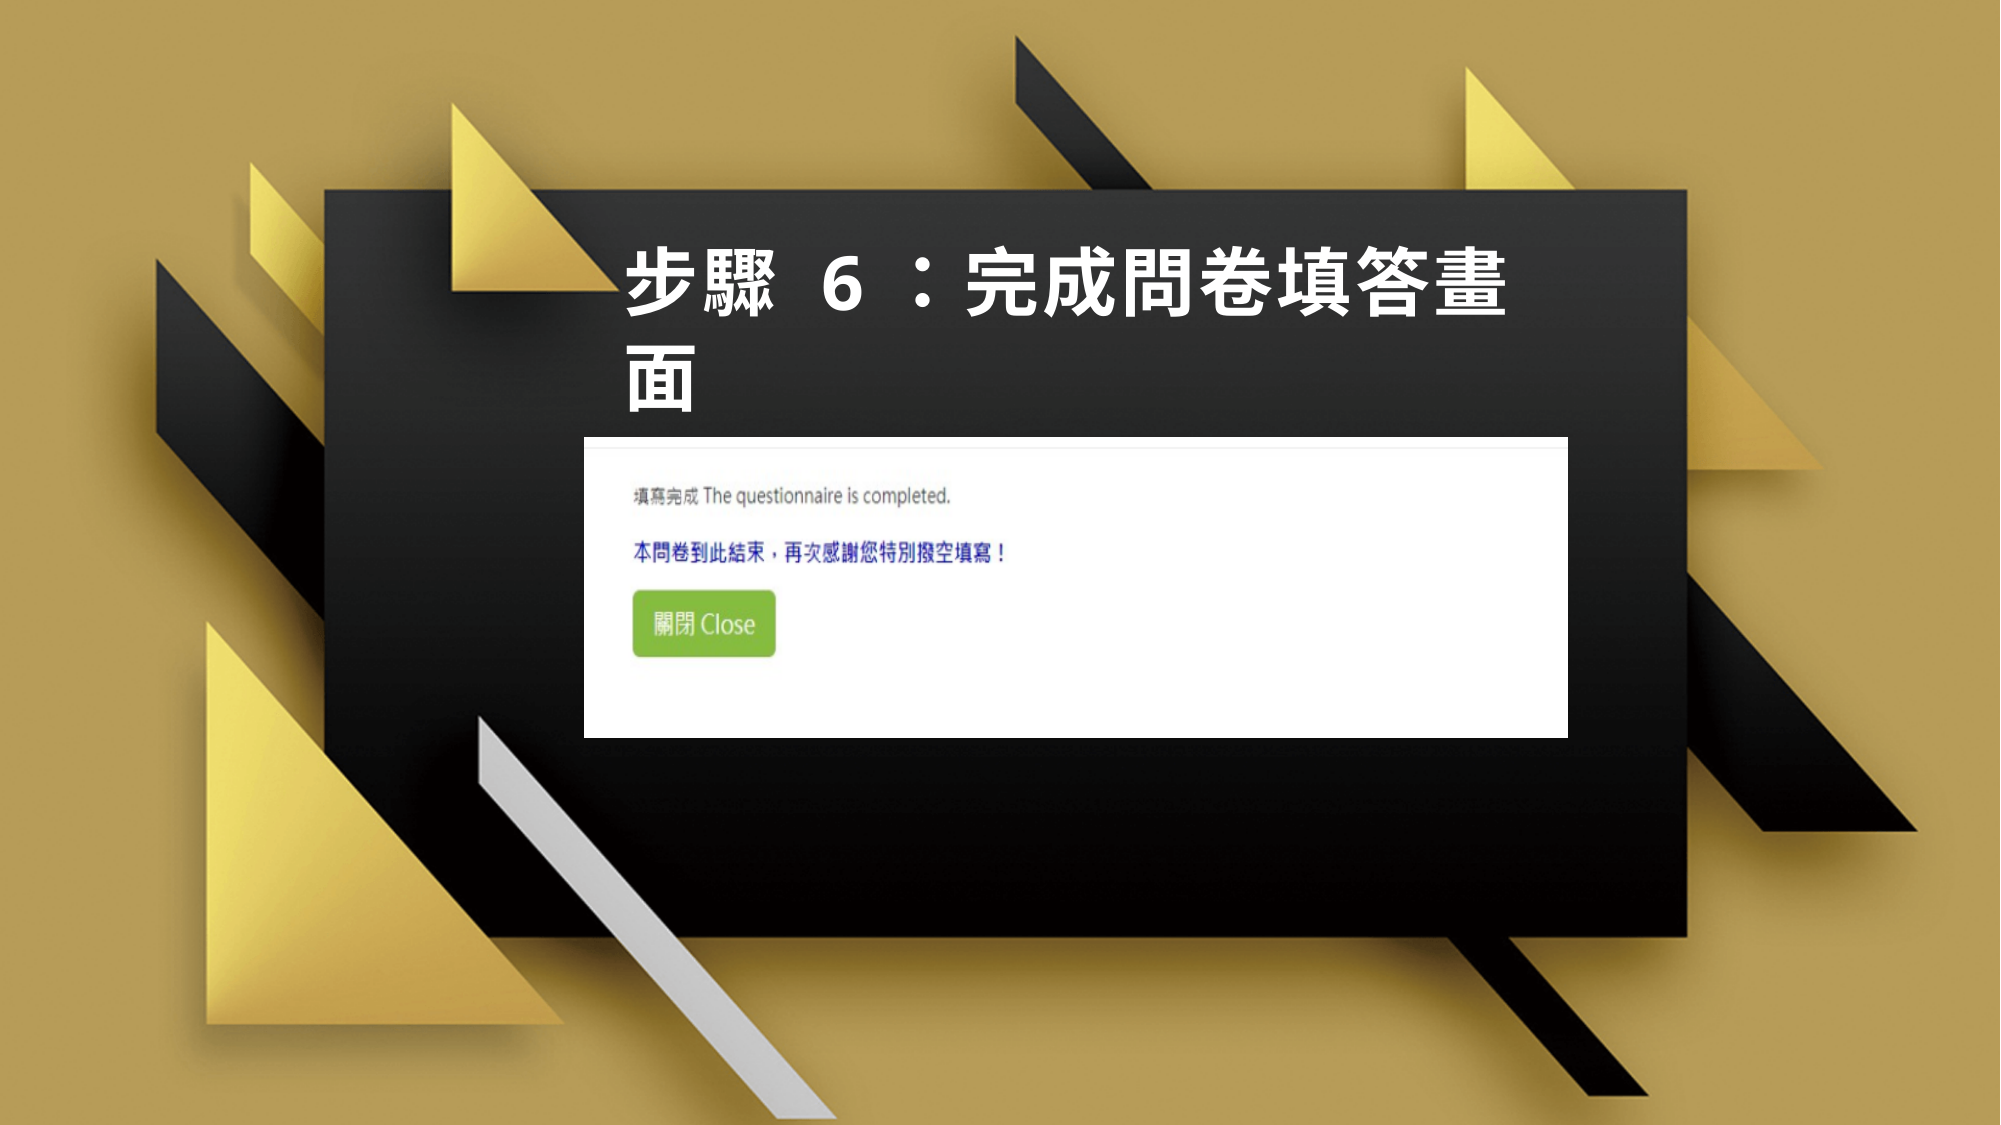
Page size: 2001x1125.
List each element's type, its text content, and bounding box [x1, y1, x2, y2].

text_box 步驟 6：完成問卷填答畫面 [609, 223, 1542, 333]
picture [0, 0, 2000, 1125]
